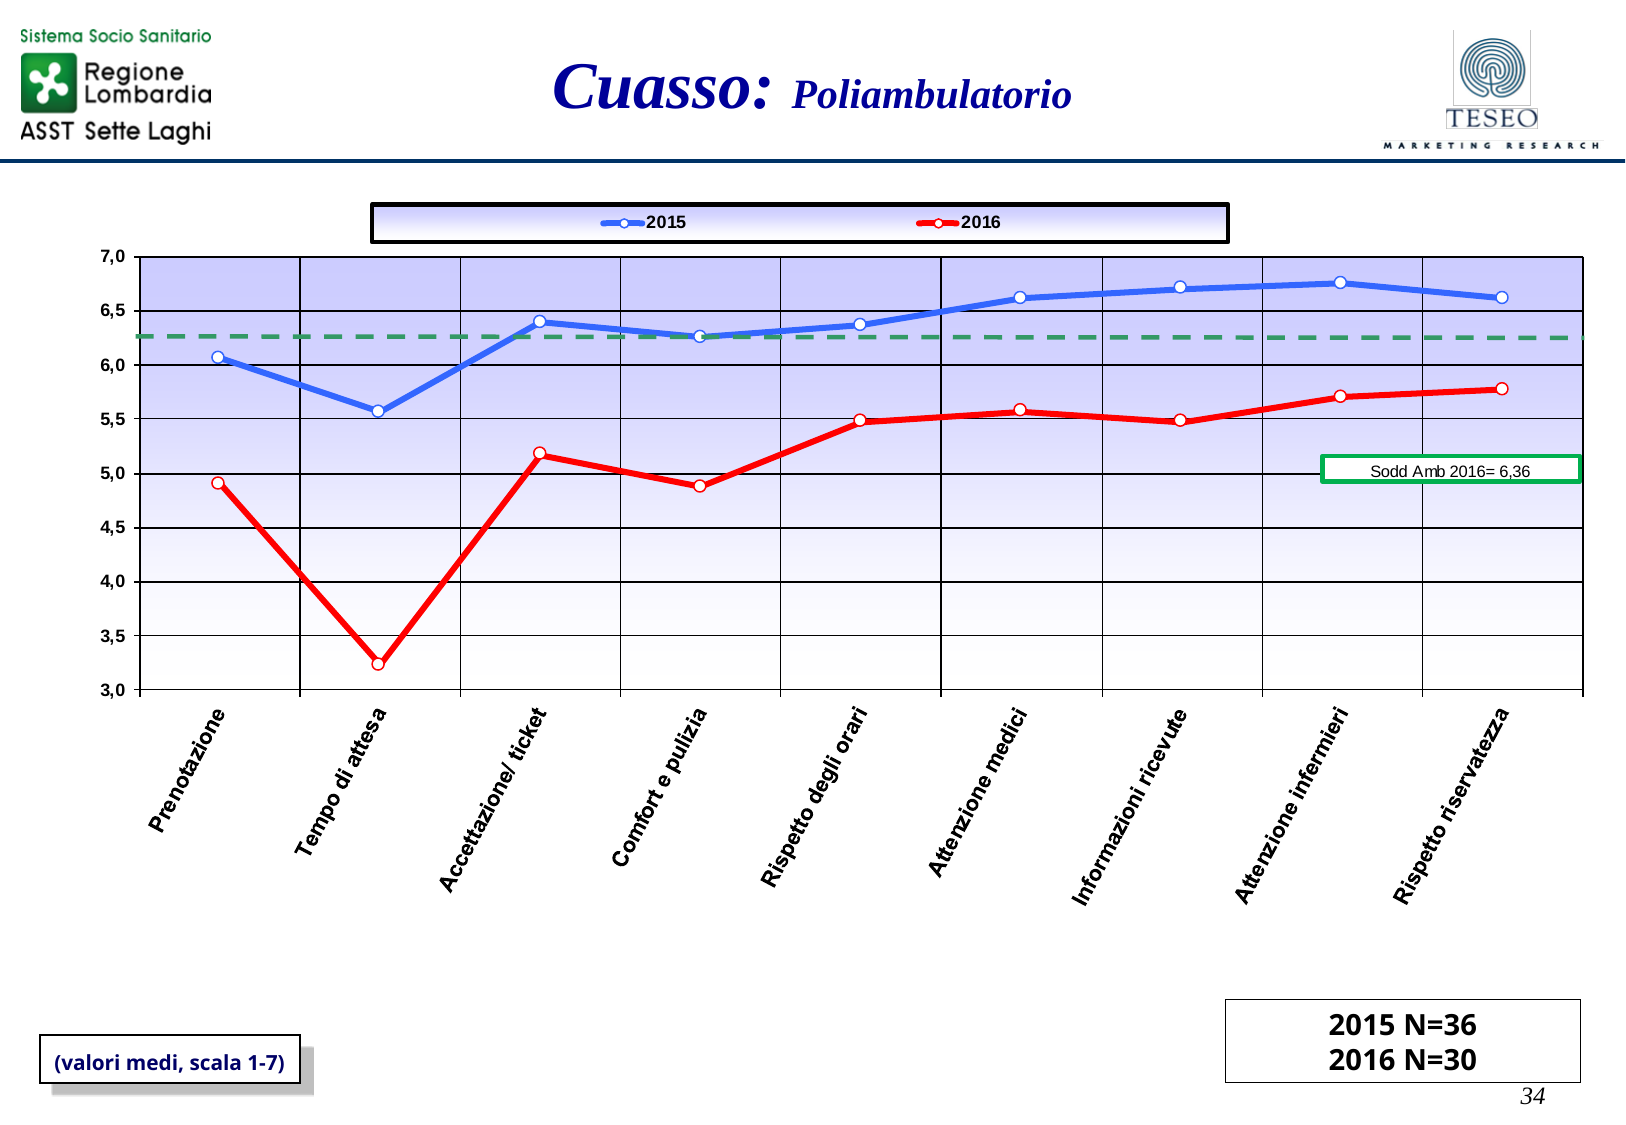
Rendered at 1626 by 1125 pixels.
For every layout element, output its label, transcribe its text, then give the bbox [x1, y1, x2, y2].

picture [21, 26, 211, 148]
picture [28, 193, 1596, 1083]
picture [1381, 30, 1604, 149]
text_box Cuasso: Poliambulatorio [268, 18, 1356, 144]
